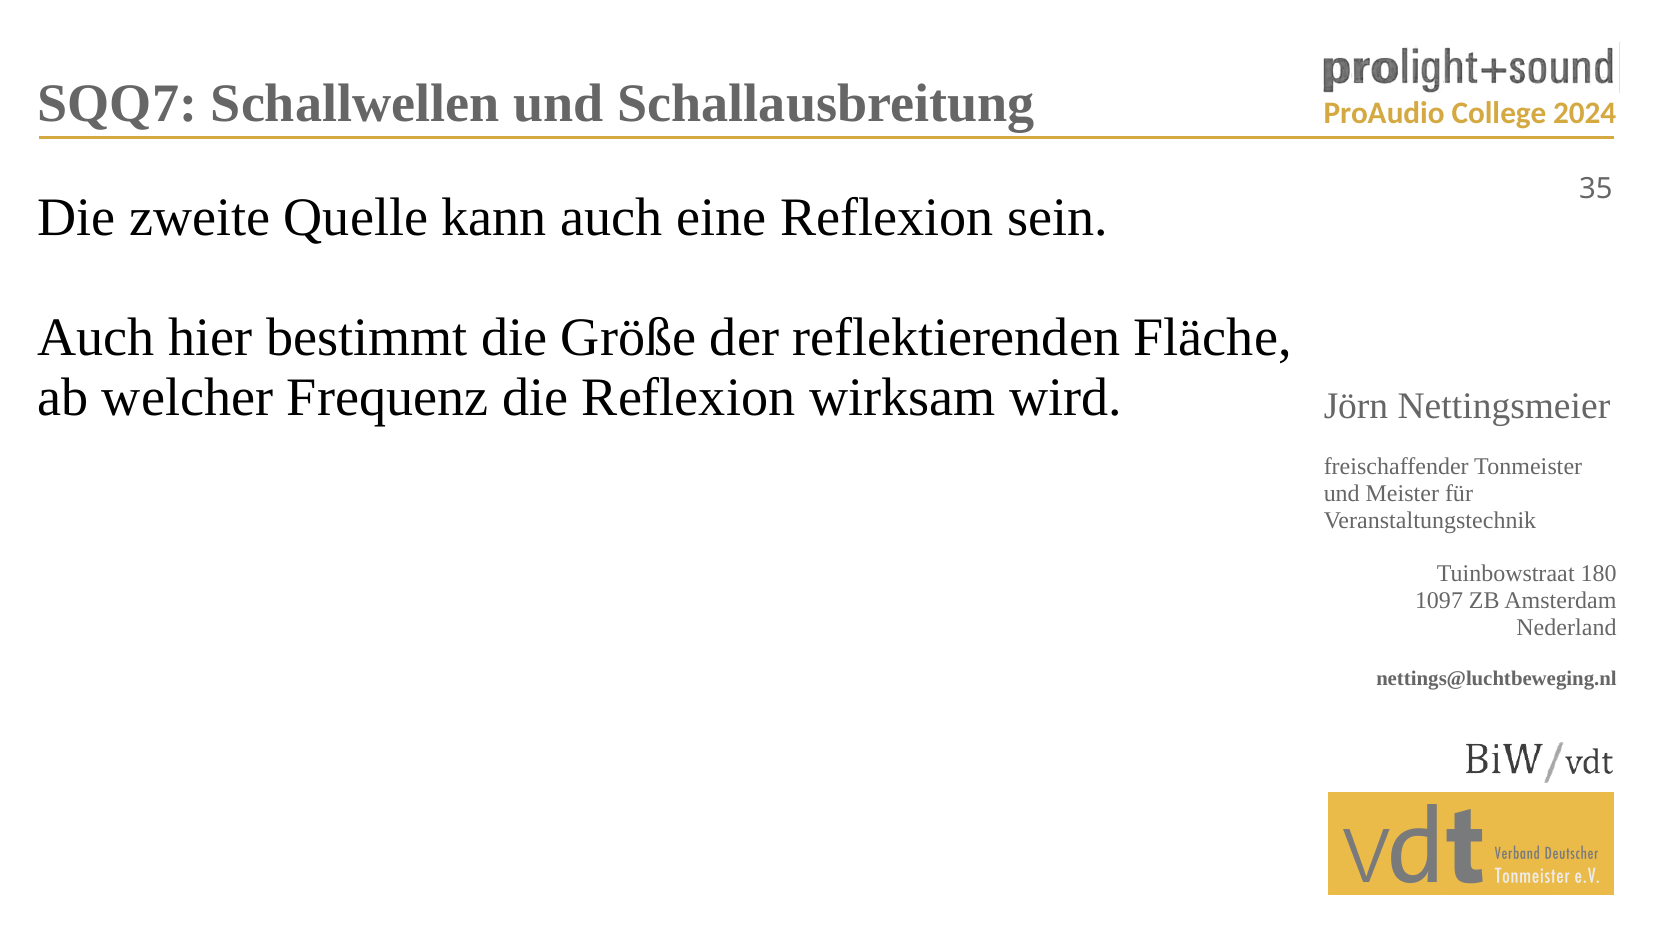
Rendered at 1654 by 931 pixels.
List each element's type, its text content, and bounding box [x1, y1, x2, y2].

picture [1318, 42, 1620, 93]
list Die zweite Quelle kann auch eine Reflexion sein. [1462, 738, 1619, 784]
title SQQ7: Schallwellen und Schallausbreitung [37, 43, 1275, 164]
list Die zweite Quelle kann auch eine Reflexion sein. Auch hier bestimmt die Größe der reflektierenden Fläche, ab welcher Frequenz die Reflexion wirksam wird. [37, 187, 1313, 913]
